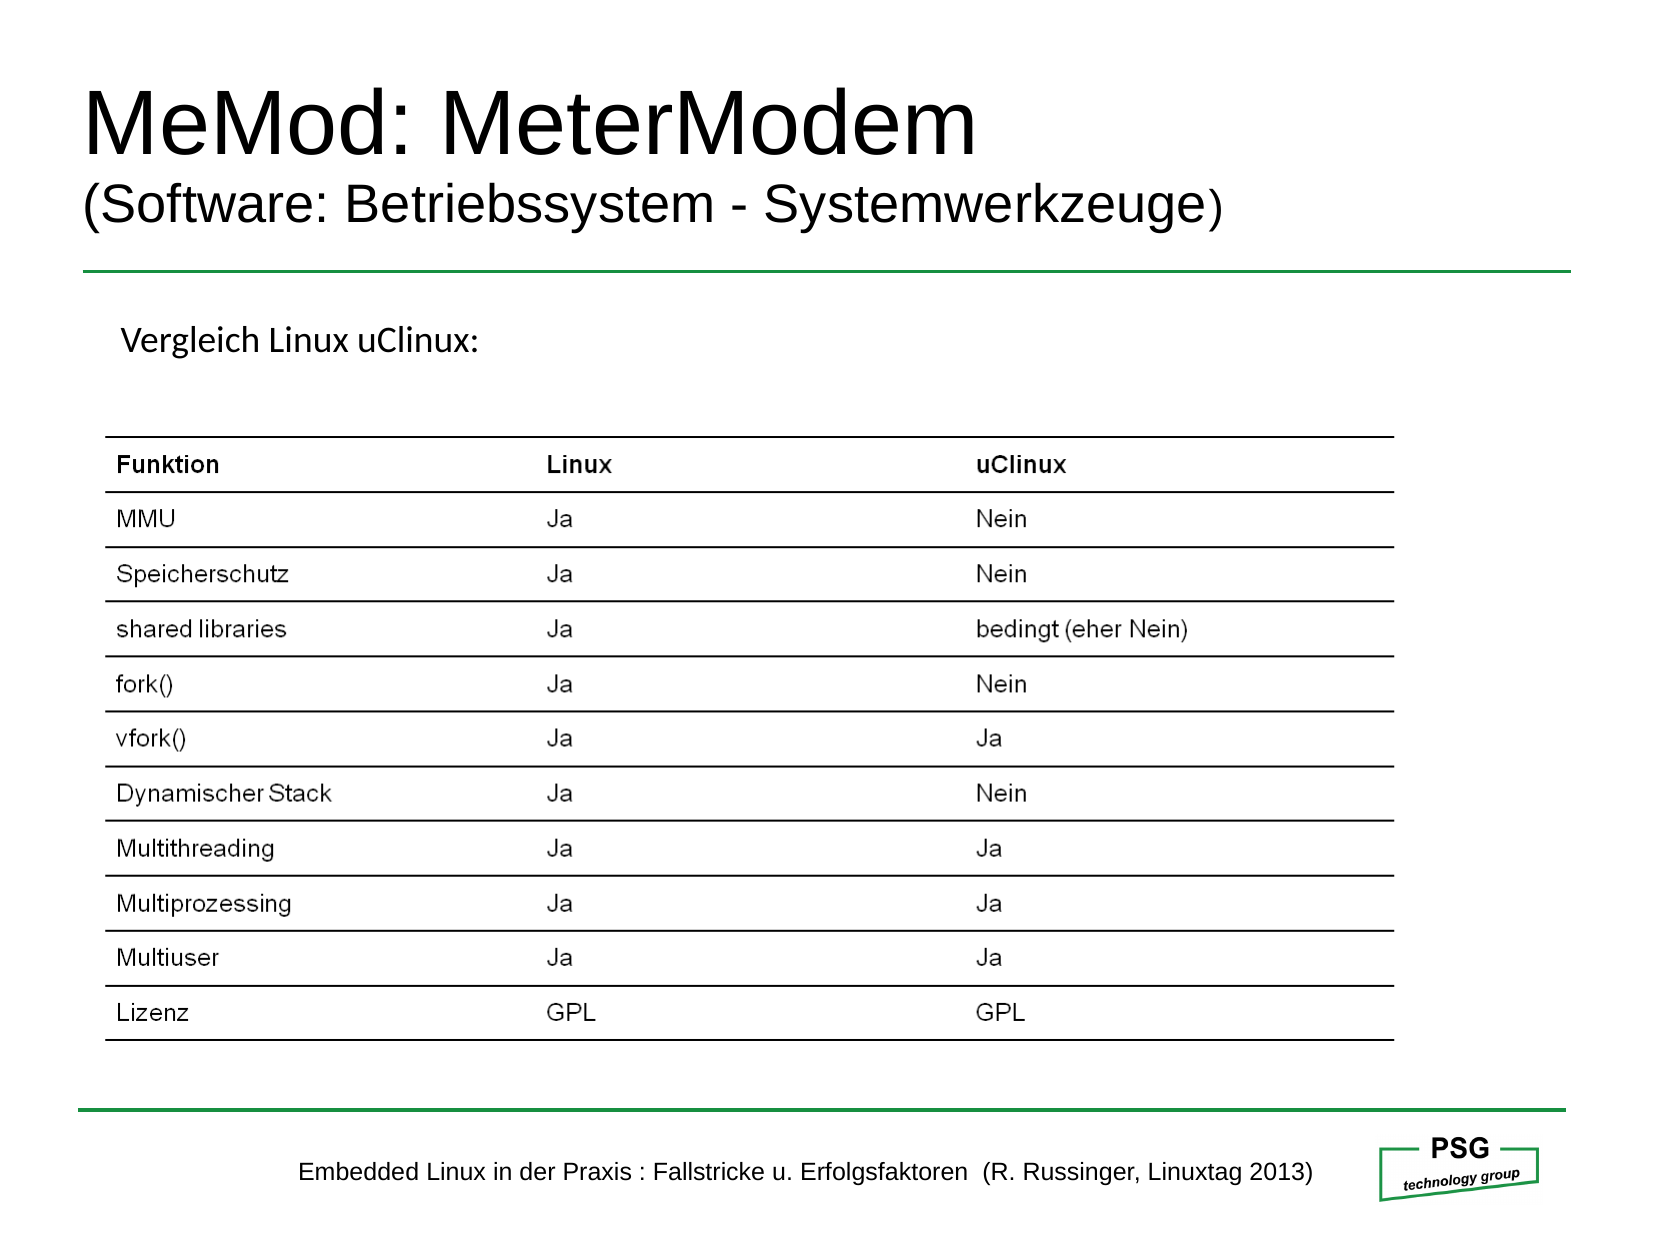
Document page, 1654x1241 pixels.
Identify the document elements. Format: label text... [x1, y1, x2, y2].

picture [93, 425, 1406, 1052]
title MeMod: MeterModem (Software: Betriebssystem - Systemwerkzeuge) [82, 49, 1571, 257]
picture [1375, 1134, 1543, 1205]
text_box Vergleich Linux uClinux: [105, 307, 827, 368]
